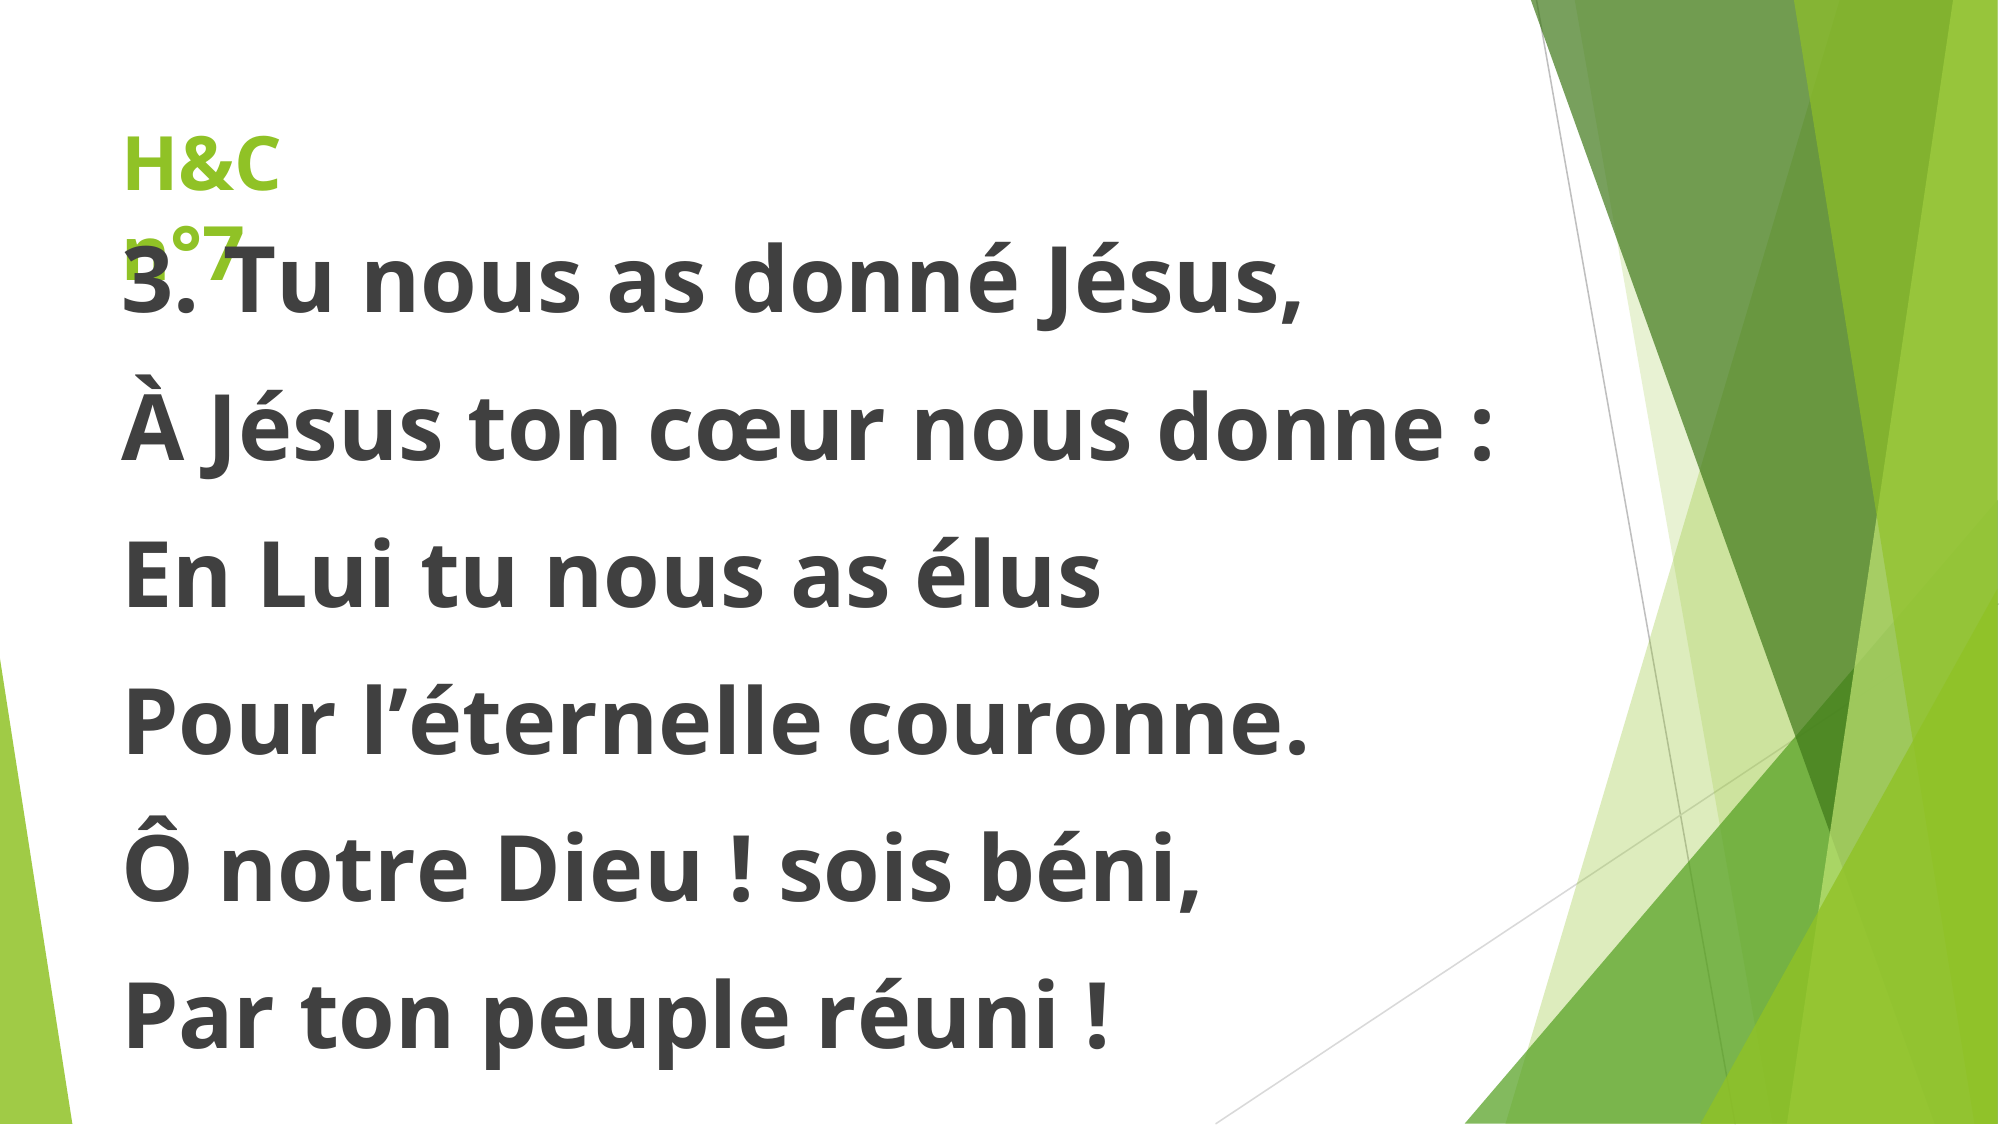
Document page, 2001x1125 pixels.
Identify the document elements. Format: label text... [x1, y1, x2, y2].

text_box H&C n°7 [106, 107, 441, 197]
text_box 3. Tu nous as donné Jésus, À Jésus ton cœur nous donne : En Lui tu nous as élus Pour l’éternelle couronne. Ô notre Dieu ! sois béni, Par ton peuple réuni ! [106, 197, 1730, 1075]
